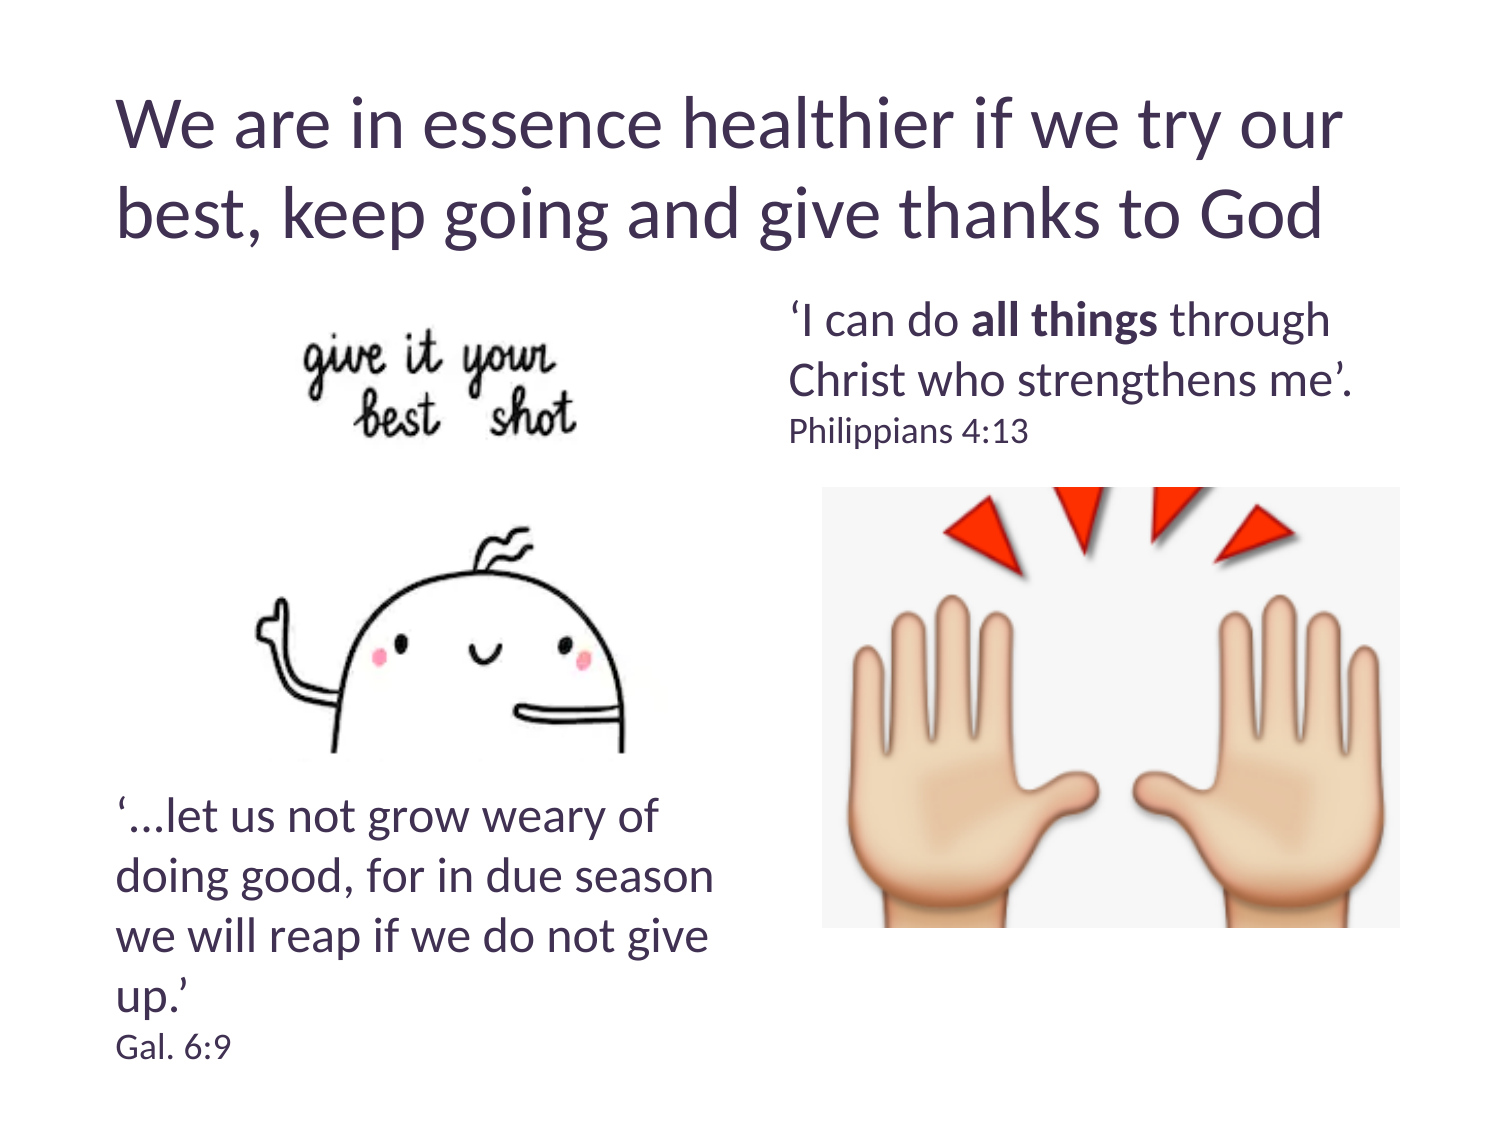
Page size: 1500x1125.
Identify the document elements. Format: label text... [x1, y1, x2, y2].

picture [822, 487, 1400, 928]
text_box ‘I can do all things through Christ who strengthens me’. Philippians 4:13 [773, 278, 1424, 461]
picture [218, 302, 680, 762]
text_box We are in essence healthier if we try our best, keep going and give thanks to God [100, 66, 1400, 264]
text_box ‘...let us not grow weary of doing good, for in due season we will reap if we do not give up.’ Gal. 6:9 [100, 775, 774, 1079]
